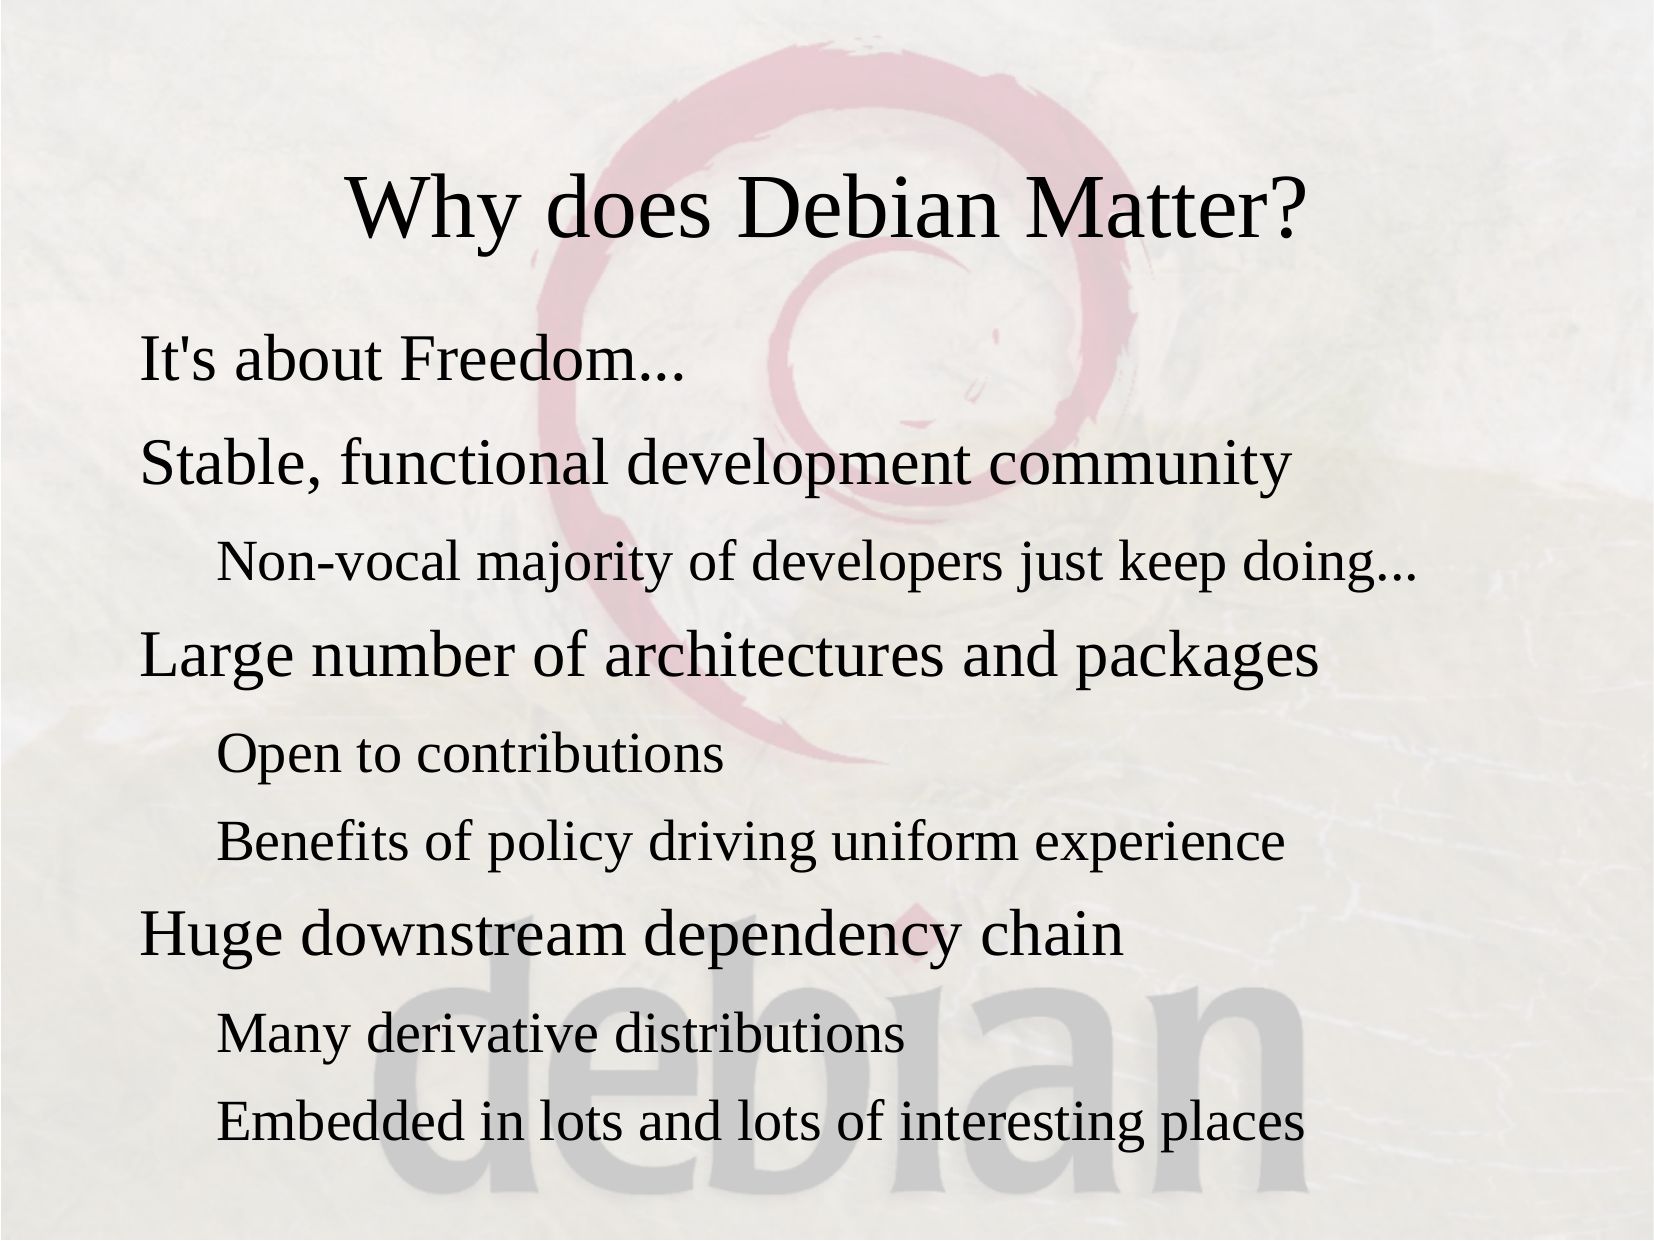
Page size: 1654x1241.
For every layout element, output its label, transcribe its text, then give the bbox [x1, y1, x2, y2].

title Why does Debian Matter? [121, 102, 1534, 311]
list It's about Freedom... Stable, functional development community Non-vocal majority of developers just keep doing... Large number of architectures and packages Open to contributions Benefits of policy driving uniform experience Huge downstream dependency chain Many derivative distributions Embedded in lots and lots of interesting places [121, 321, 1534, 1153]
picture [1, 0, 1654, 1240]
